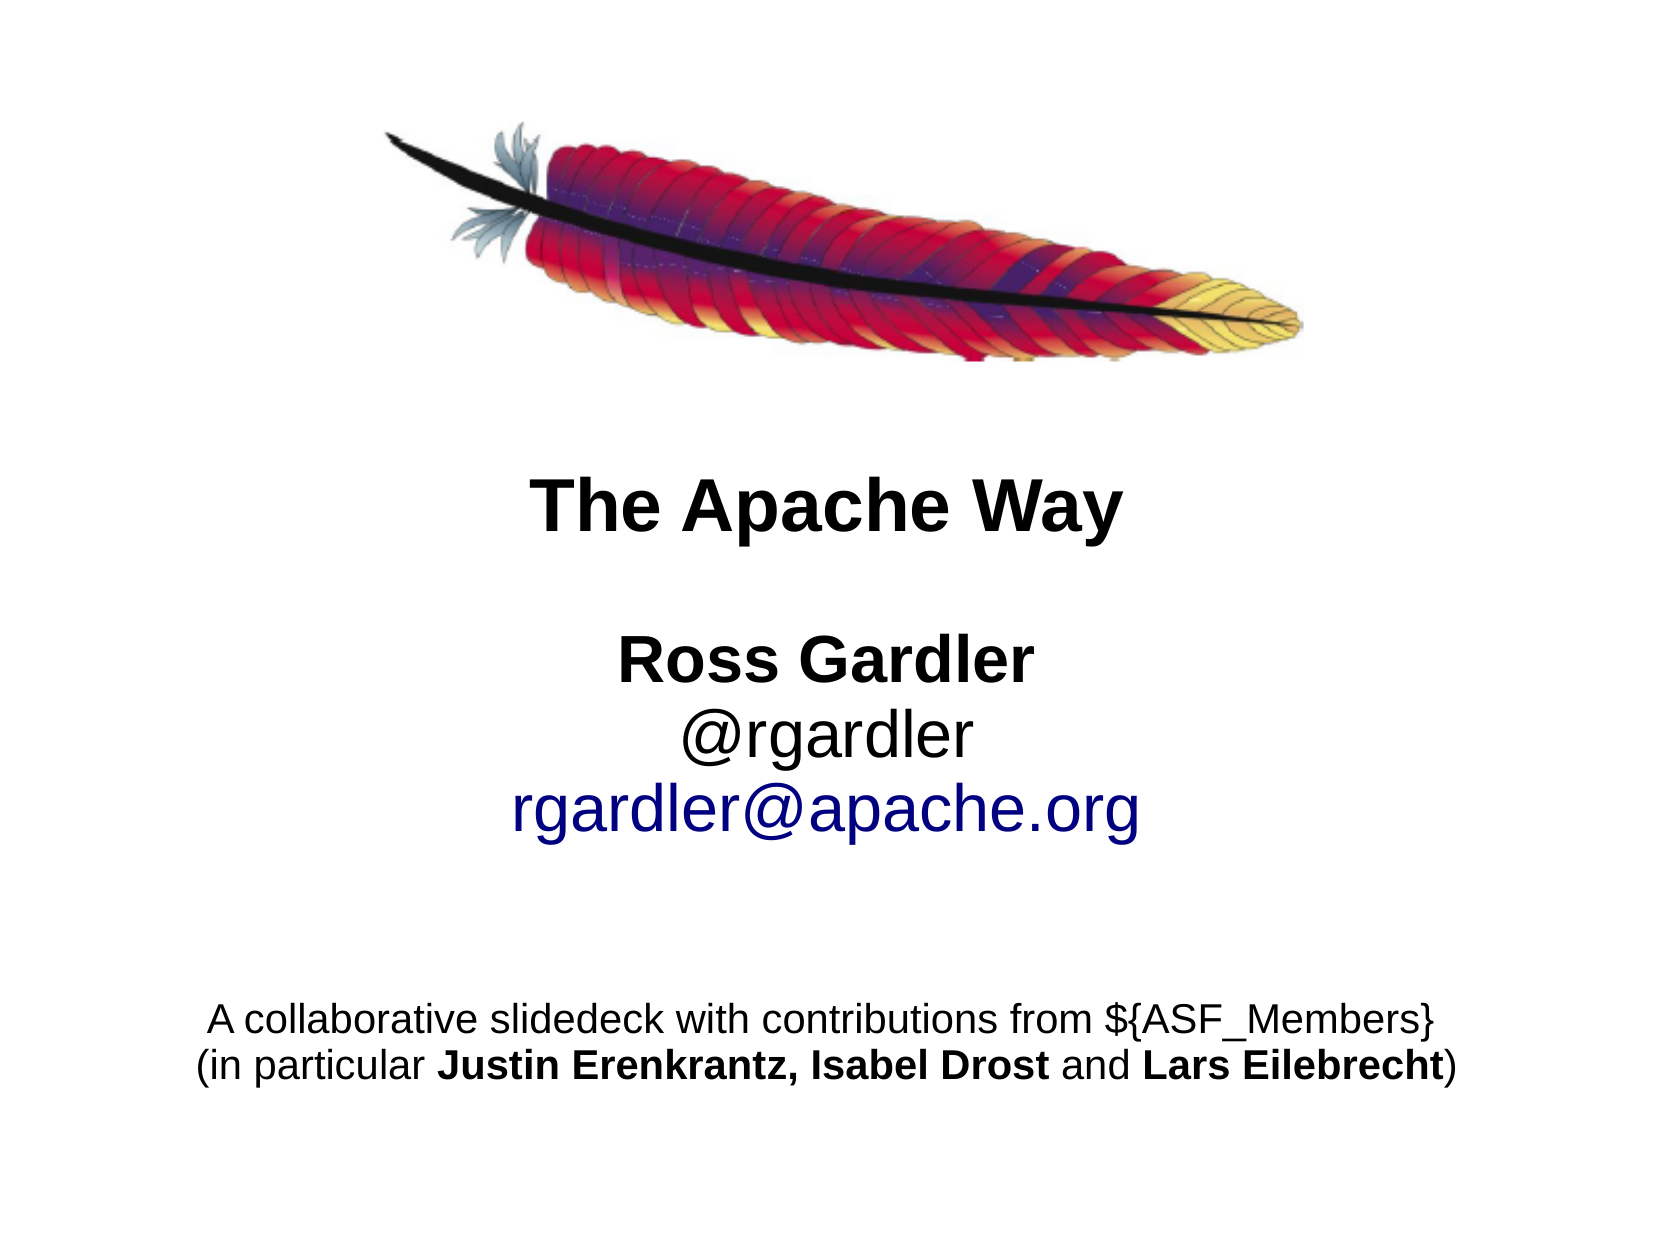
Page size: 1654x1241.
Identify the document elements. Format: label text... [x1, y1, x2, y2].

subtitle The Apache Way Ross Gardler @rgardler rgardler@apache.org A collaborative slidedeck with contributions from ${ASF_Members} (in particular Justin Erenkrantz, Isabel Drost and Lars Eilebrecht) [82, 442, 1571, 1109]
picture [322, 58, 1329, 412]
